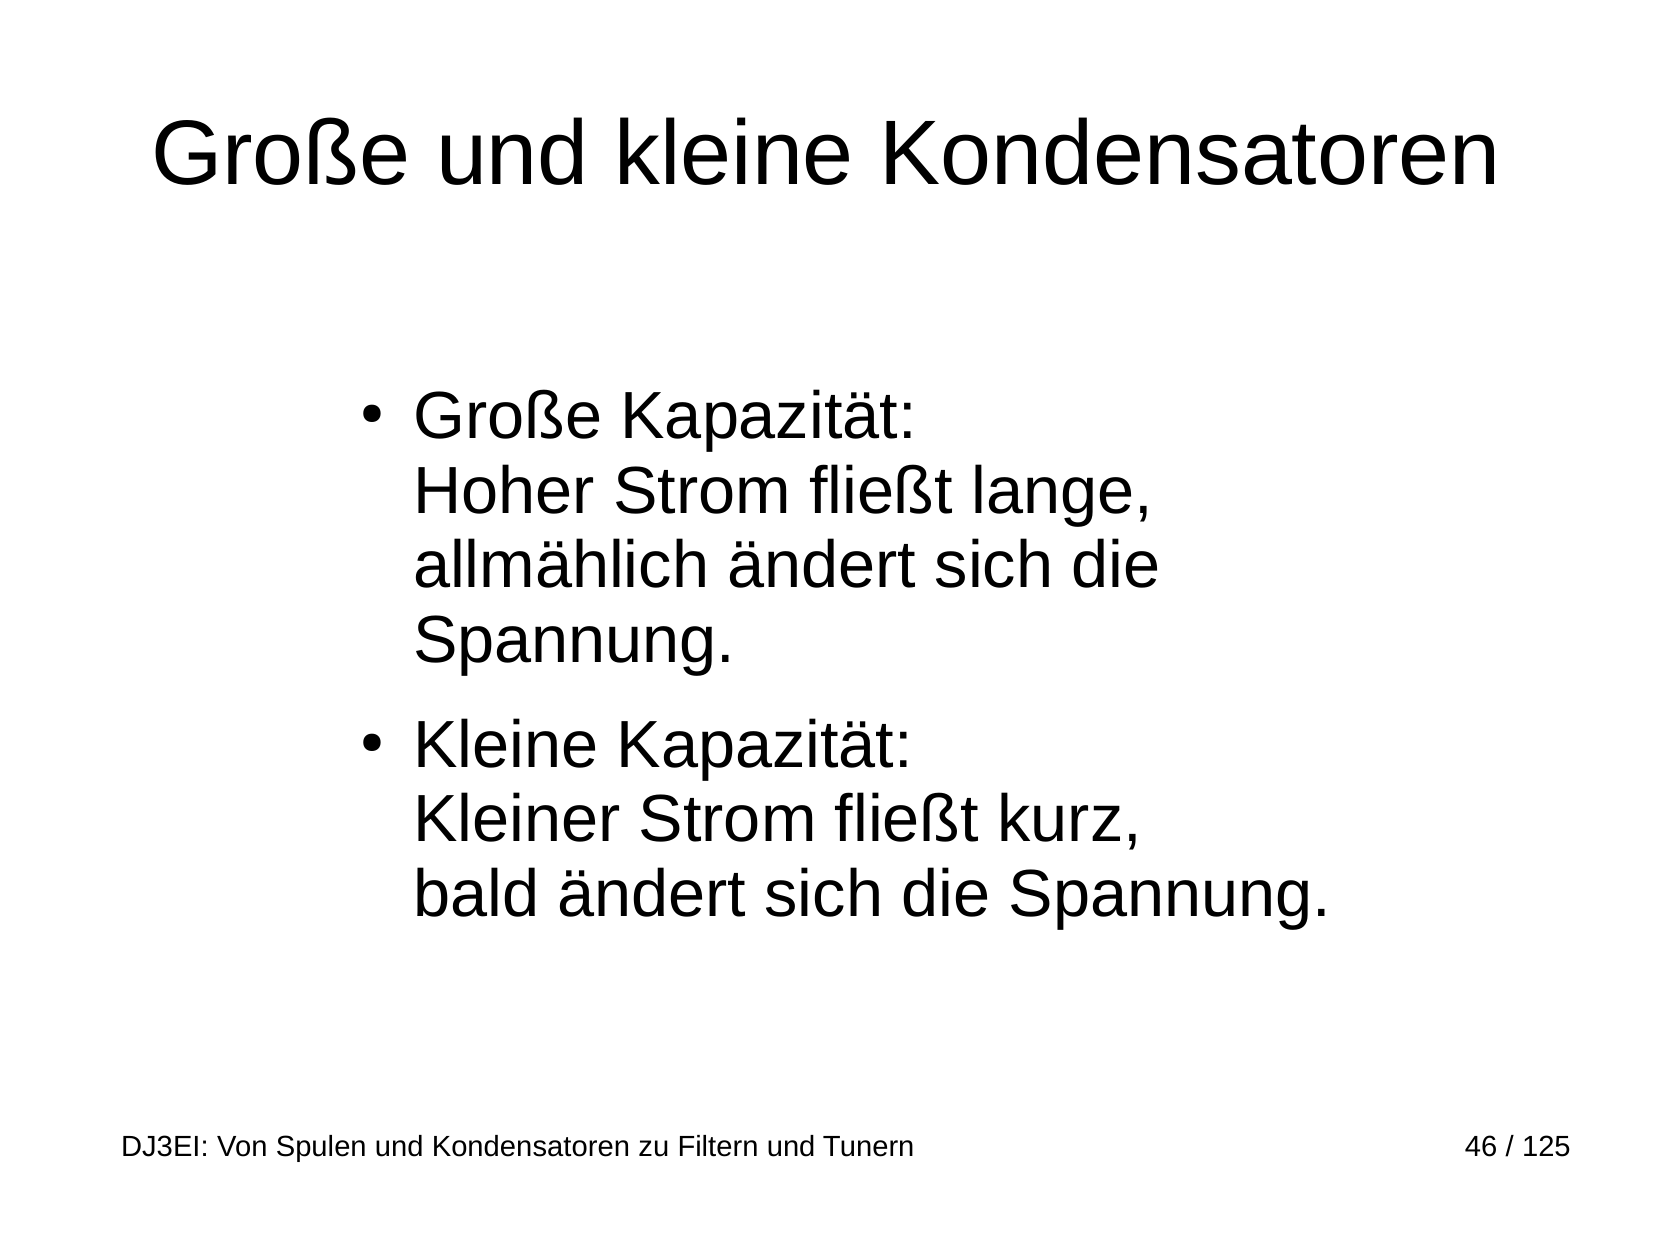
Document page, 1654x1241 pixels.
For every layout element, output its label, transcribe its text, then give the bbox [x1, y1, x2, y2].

title Große und kleine Kondensatoren [82, 49, 1571, 257]
list Große Kapazität: Hoher Strom fließt lange, allmählich ändert sich die Spannung. Kleine Kapazität: Kleiner Strom fließt kurz, bald ändert sich die Spannung. [342, 377, 1418, 1098]
